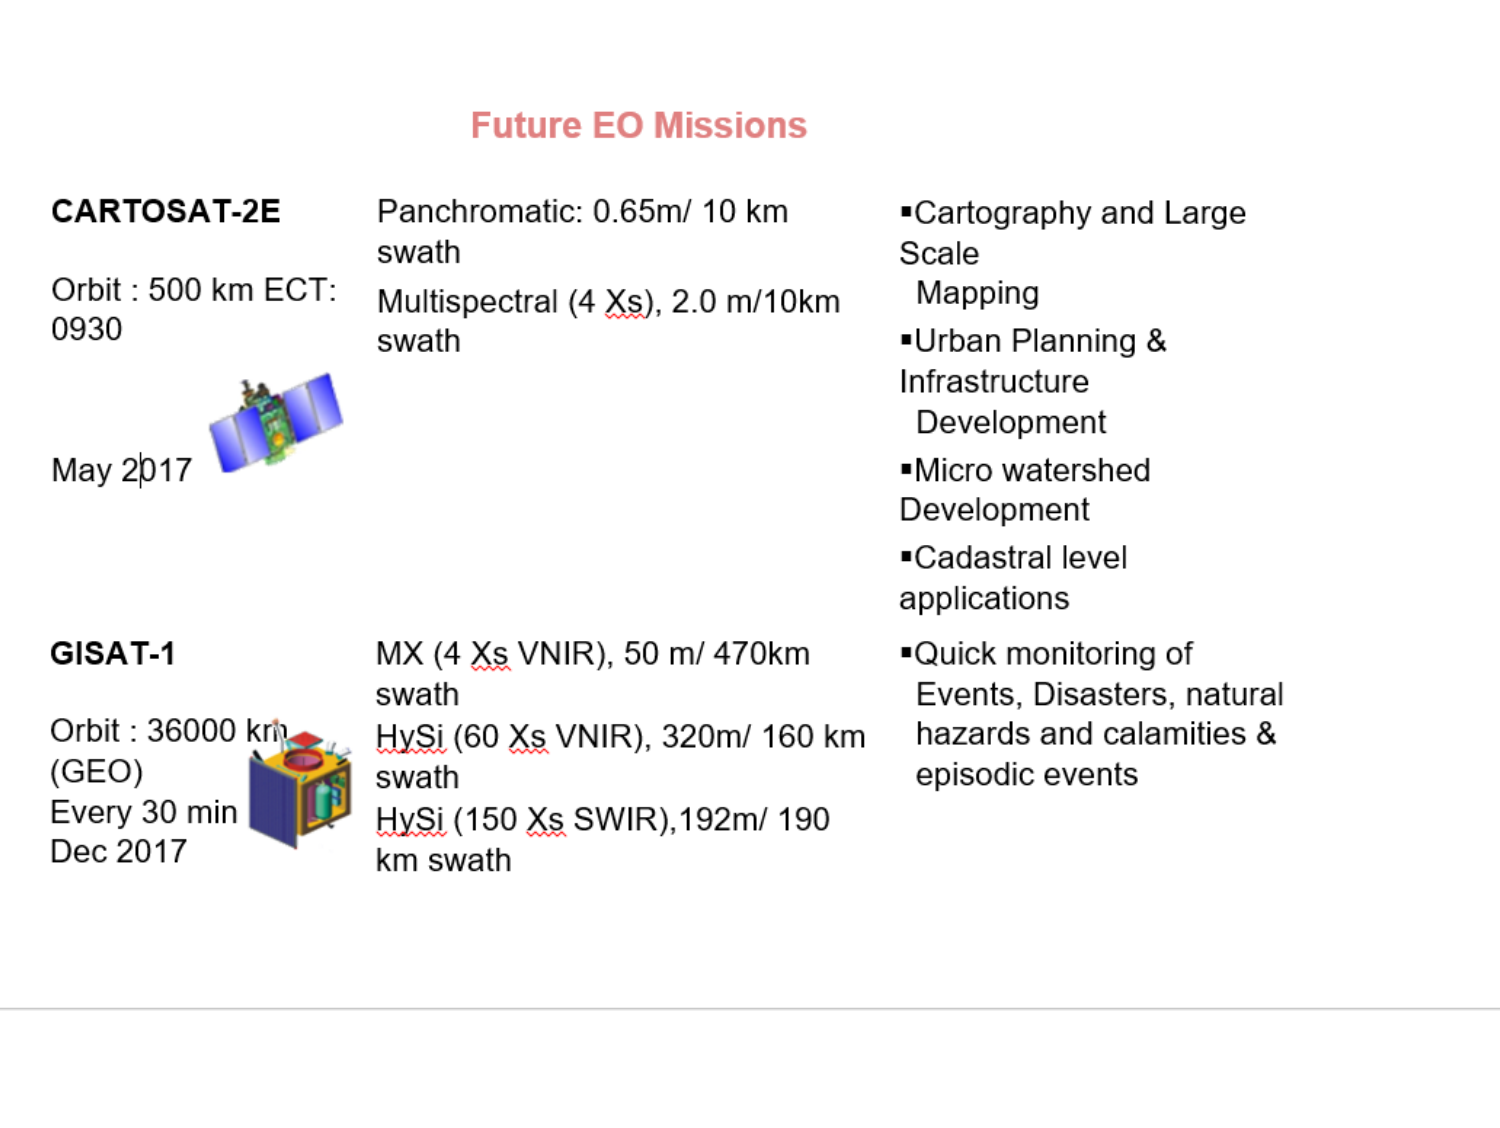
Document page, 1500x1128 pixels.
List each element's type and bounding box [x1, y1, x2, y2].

picture [0, 45, 1500, 1011]
